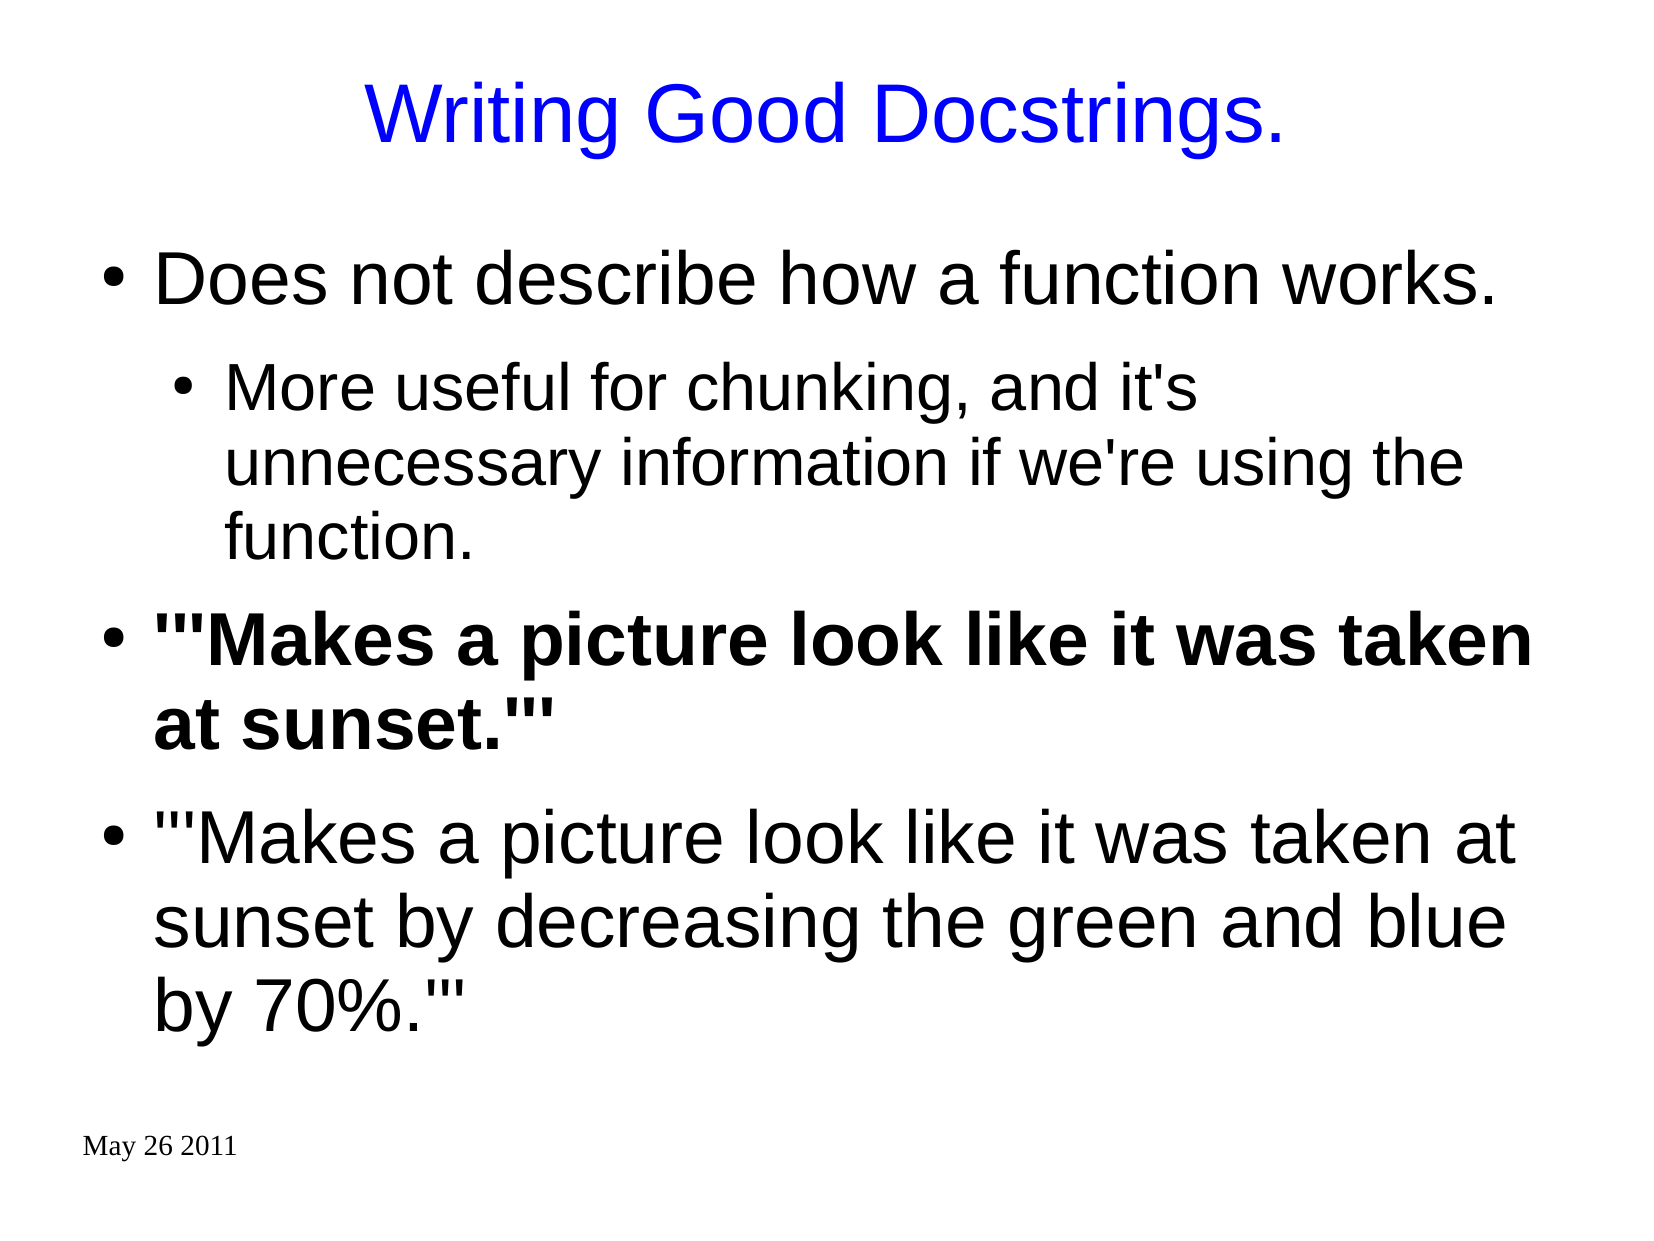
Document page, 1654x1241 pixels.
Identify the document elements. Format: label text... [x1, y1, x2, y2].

title Writing Good Docstrings. [82, 49, 1571, 178]
list Does not describe how a function works. More useful for chunking, and it's unnecessary information if we're using the function. '''Makes a picture look like it was taken at sunset.''' '''Makes a picture look like it was taken at sunset by decreasing the green and blue by 70%.''' [82, 236, 1571, 1109]
